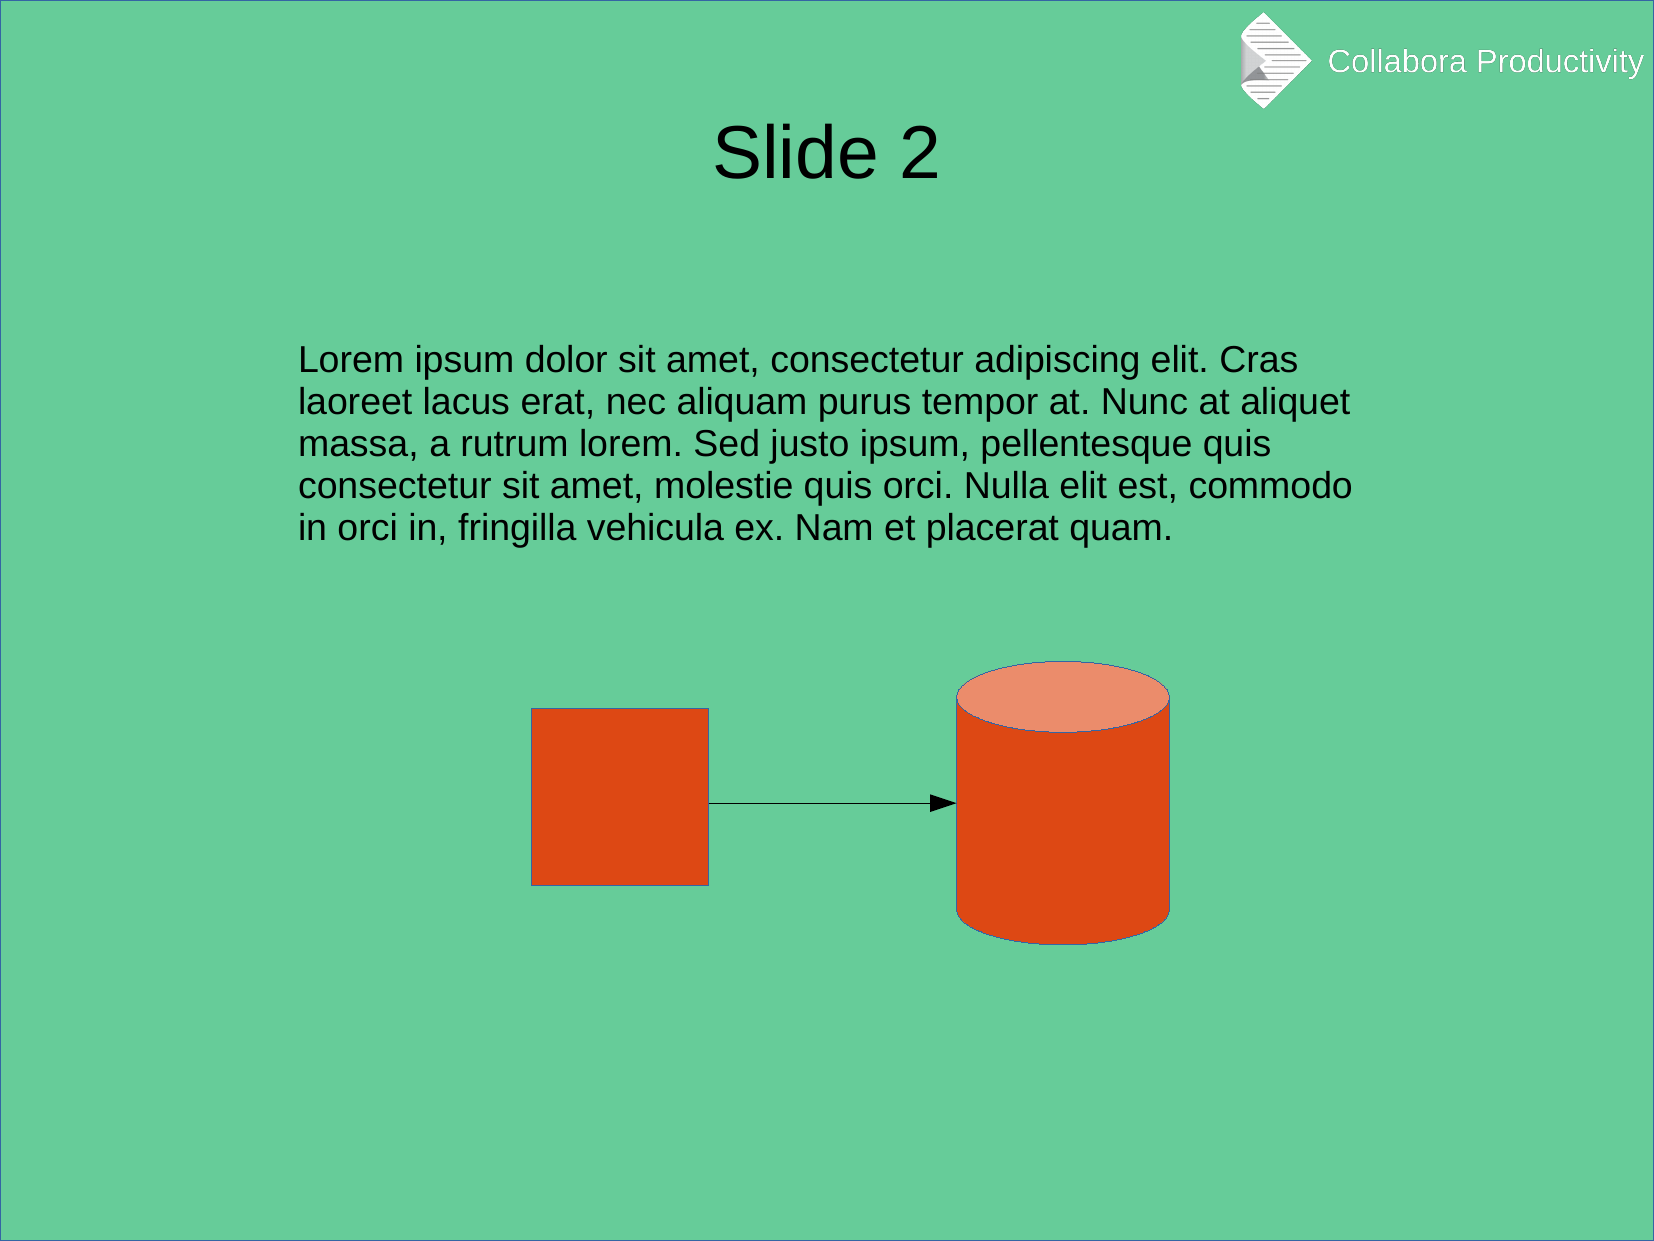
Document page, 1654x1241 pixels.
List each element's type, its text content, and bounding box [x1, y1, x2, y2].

text_box Lorem ipsum dolor sit amet, consectetur adipiscing elit. Cras laoreet lacus erat, nec aliquam purus tempor at. Nunc at aliquet massa, a rutrum lorem. Sed justo ipsum, pellentesque quis consectetur sit amet, molestie quis orci. Nulla elit est, commodo in orci in, fringilla vehicula ex. Nam et placerat quam. [283, 330, 1394, 556]
picture [1241, 12, 1644, 109]
text_box [0, 0, 1654, 1241]
title Slide 2 [82, 49, 1571, 257]
